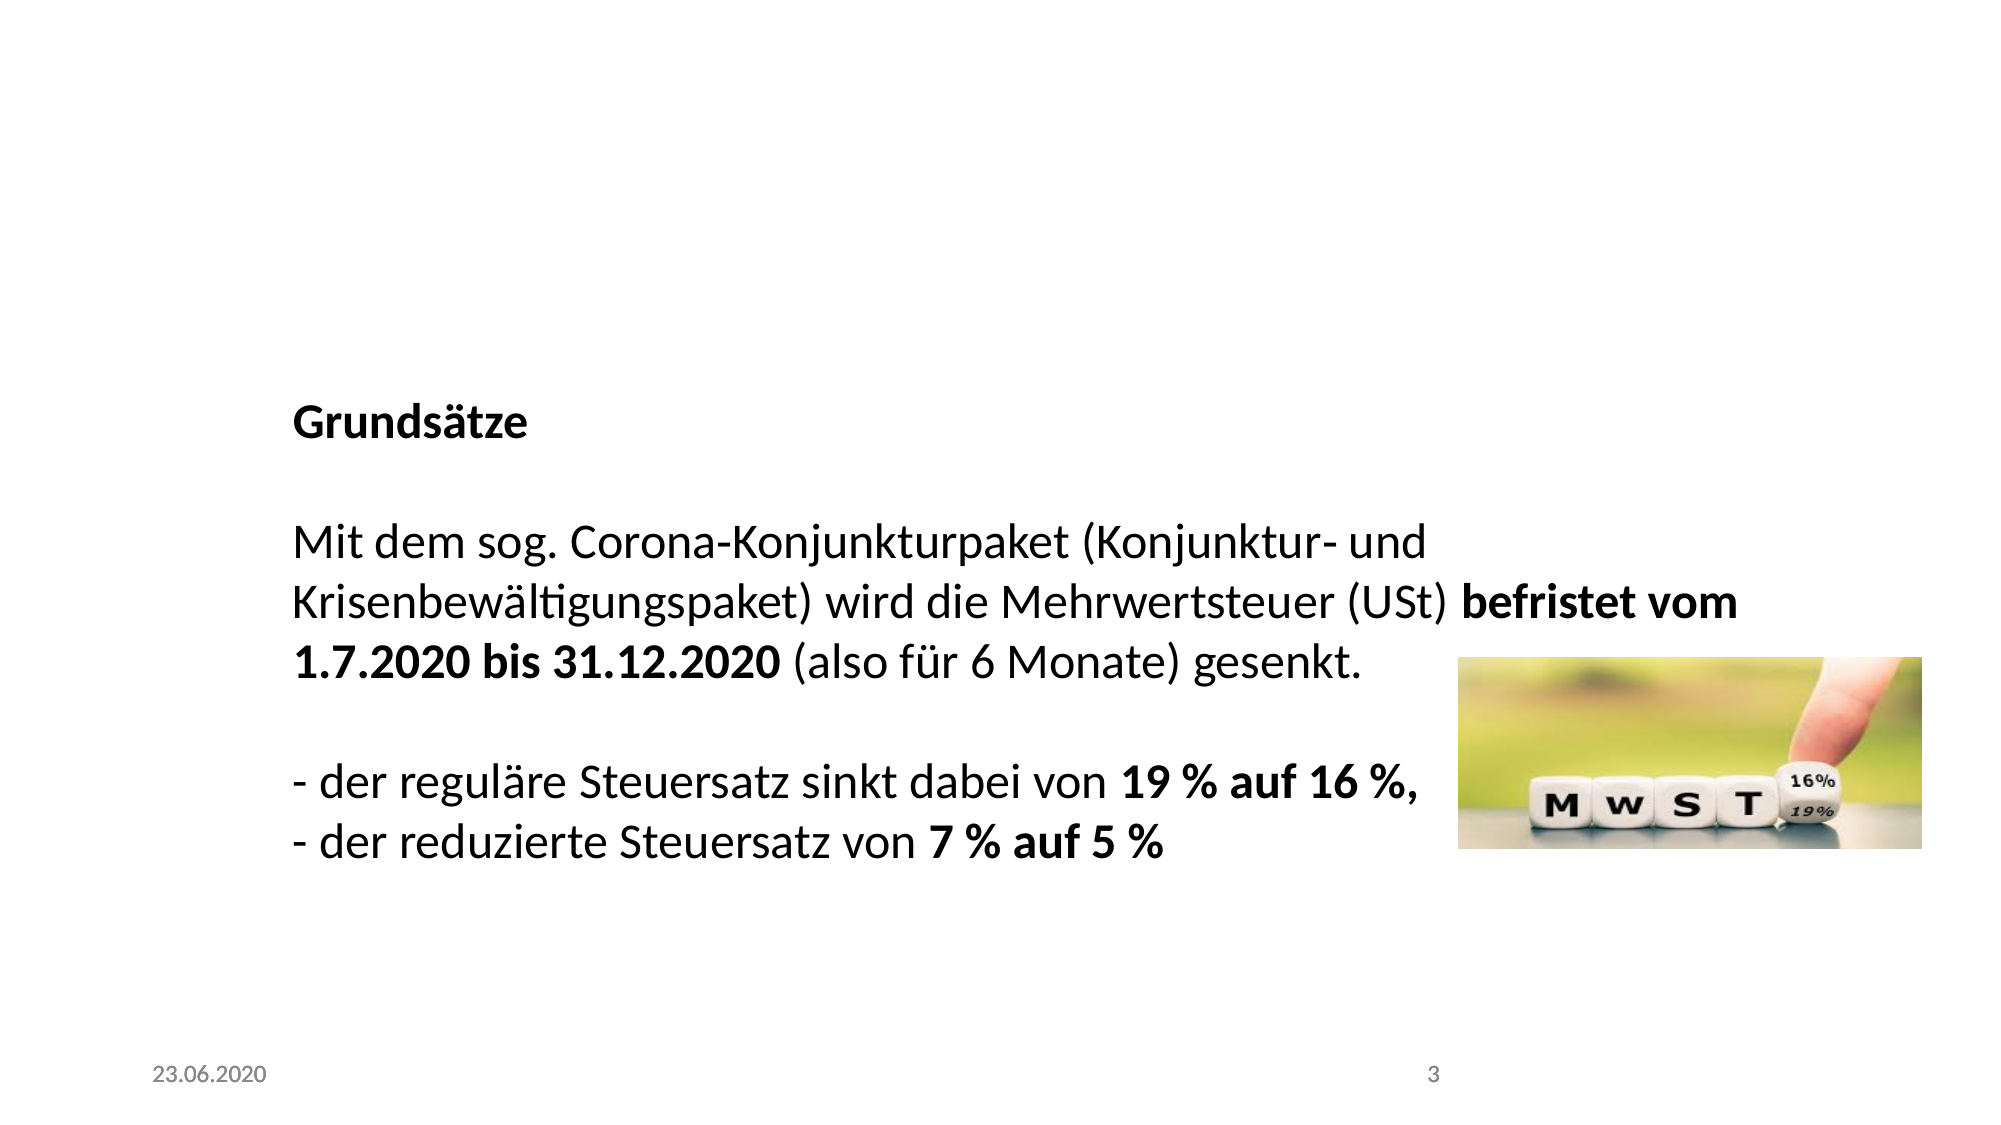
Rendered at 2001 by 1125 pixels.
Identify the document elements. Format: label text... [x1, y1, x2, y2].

text_box 23.06.2020 [137, 1042, 588, 1103]
text_box [1412, 1042, 1863, 1103]
text_box Grundsätze Mit dem sog. Corona‐Konjunkturpaket (Konjunktur‐ und Krisenbewältigungspaket) wird die Mehrwertsteuer (USt) befristet vom 1.7.2020 bis 31.12.2020 (also für 6 Monate) gesenkt. - der reguläre Steuersatz sinkt dabei von 19 % auf 16 %, - der reduzierte Steuersatz von 7 % auf 5 % [277, 381, 1993, 882]
picture [1458, 657, 1922, 849]
